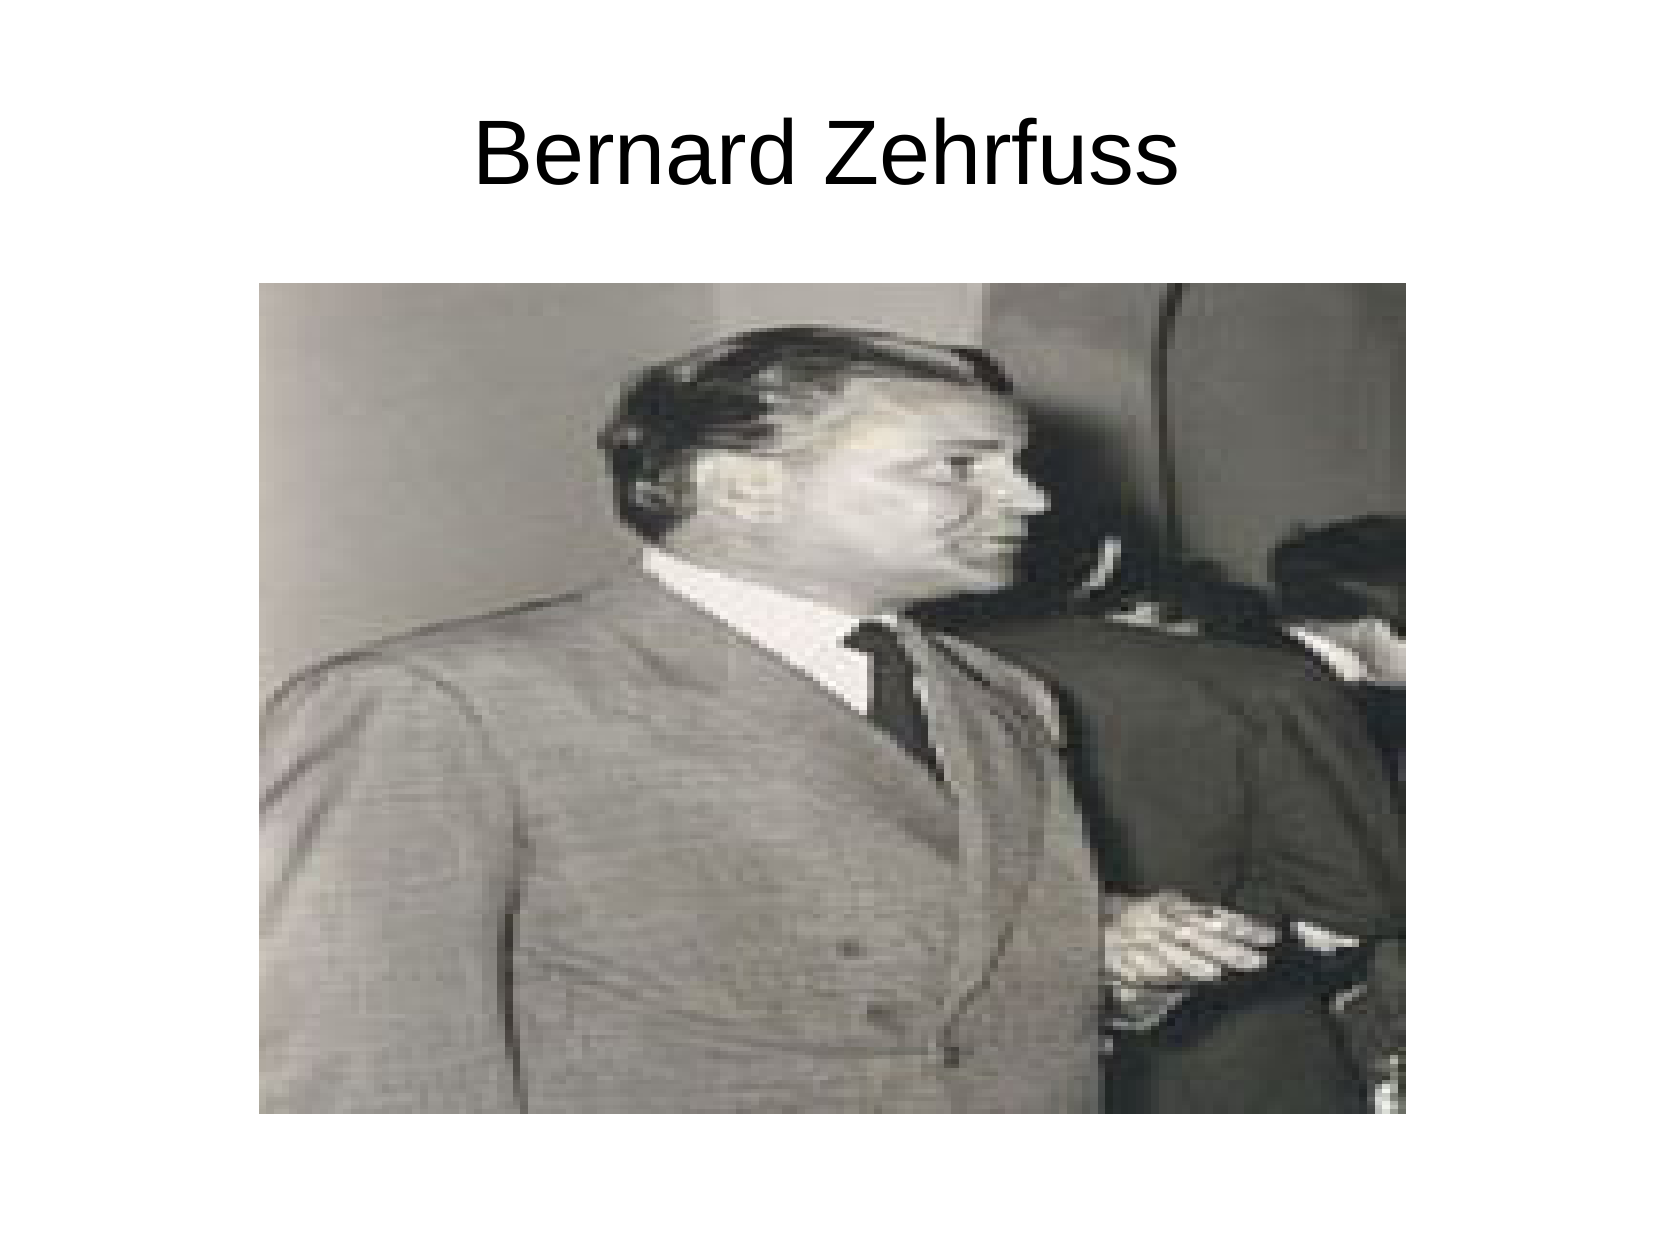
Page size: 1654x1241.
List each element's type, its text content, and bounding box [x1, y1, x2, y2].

title Bernard Zehrfuss [82, 49, 1571, 257]
picture [259, 283, 1406, 1114]
